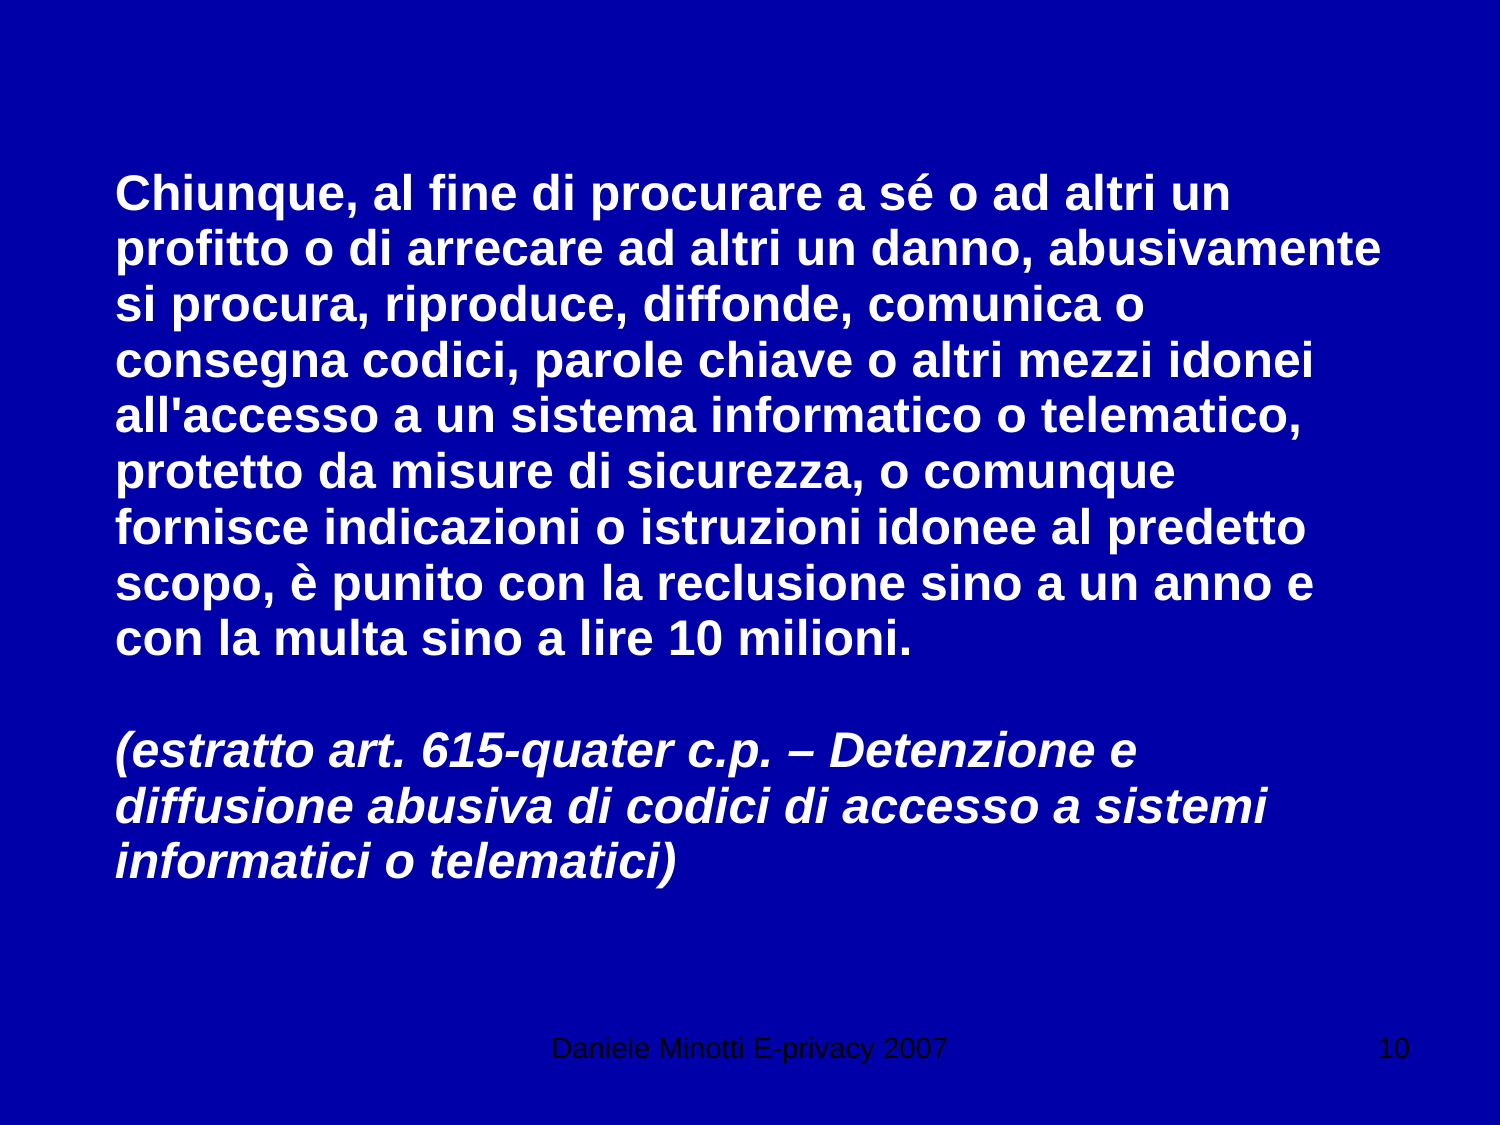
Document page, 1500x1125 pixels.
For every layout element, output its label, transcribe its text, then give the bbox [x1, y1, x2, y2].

title Chiunque, al fine di procurare a sé o ad altri un profitto o di arrecare ad altri un danno, abusivamente si procura, riproduce, diffonde, comunica o consegna codici, parole chiave o altri mezzi idonei all'accesso a un sistema informatico o telematico, protetto da misure di sicurezza, o comunque fornisce indicazioni o istruzioni idonee al predetto scopo, è punito con la reclusione sino a un anno e con la multa sino a lire 10 milioni. (estratto art. 615-quater c.p. – Detenzione e diffusione abusiva di codici di accesso a sistemi informatici o telematici) [100, 90, 1400, 965]
